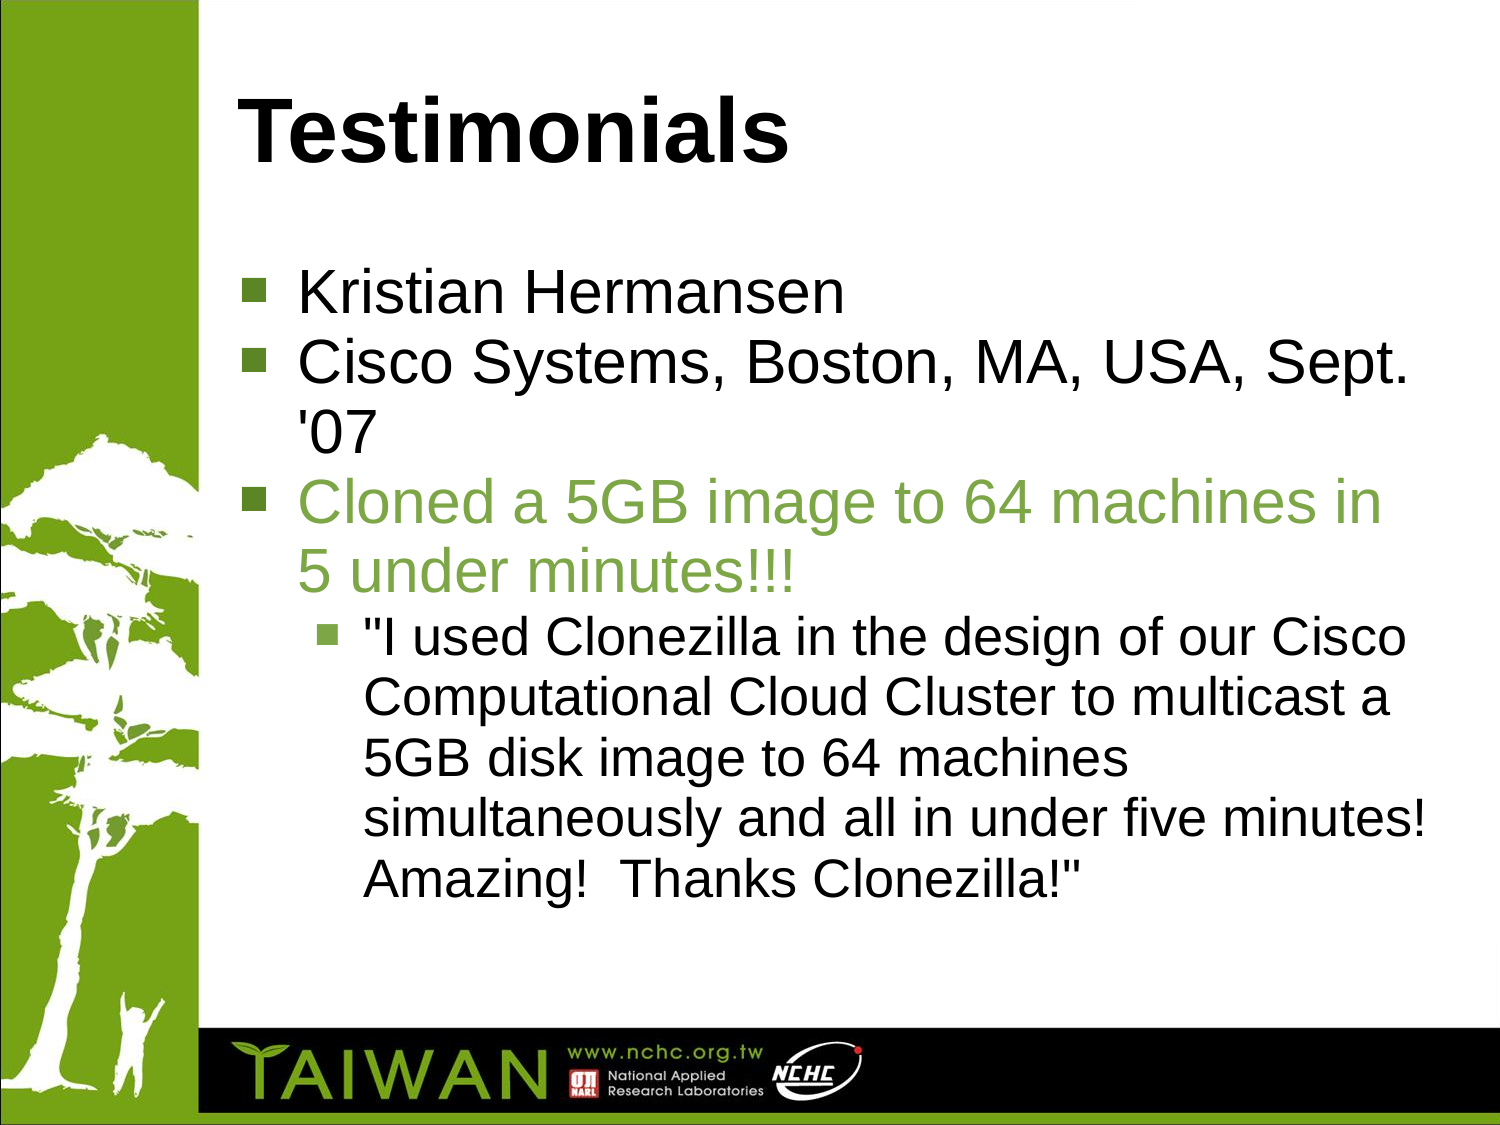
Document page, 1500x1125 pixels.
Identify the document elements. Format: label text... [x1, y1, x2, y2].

text_box Kristian Hermansen Cisco Systems, Boston, MA, USA, Sept. '07 Cloned a 5GB image to 64 machines in 5 under minutes!!! "I used Clonezilla in the design of our Cisco Computational Cloud Cluster to multicast a 5GB disk image to 64 machines simultaneously and all in under five minutes! Amazing! Thanks Clonezilla!" [227, 250, 1447, 917]
title Testimonials [224, 29, 940, 232]
picture [0, 0, 1500, 1125]
